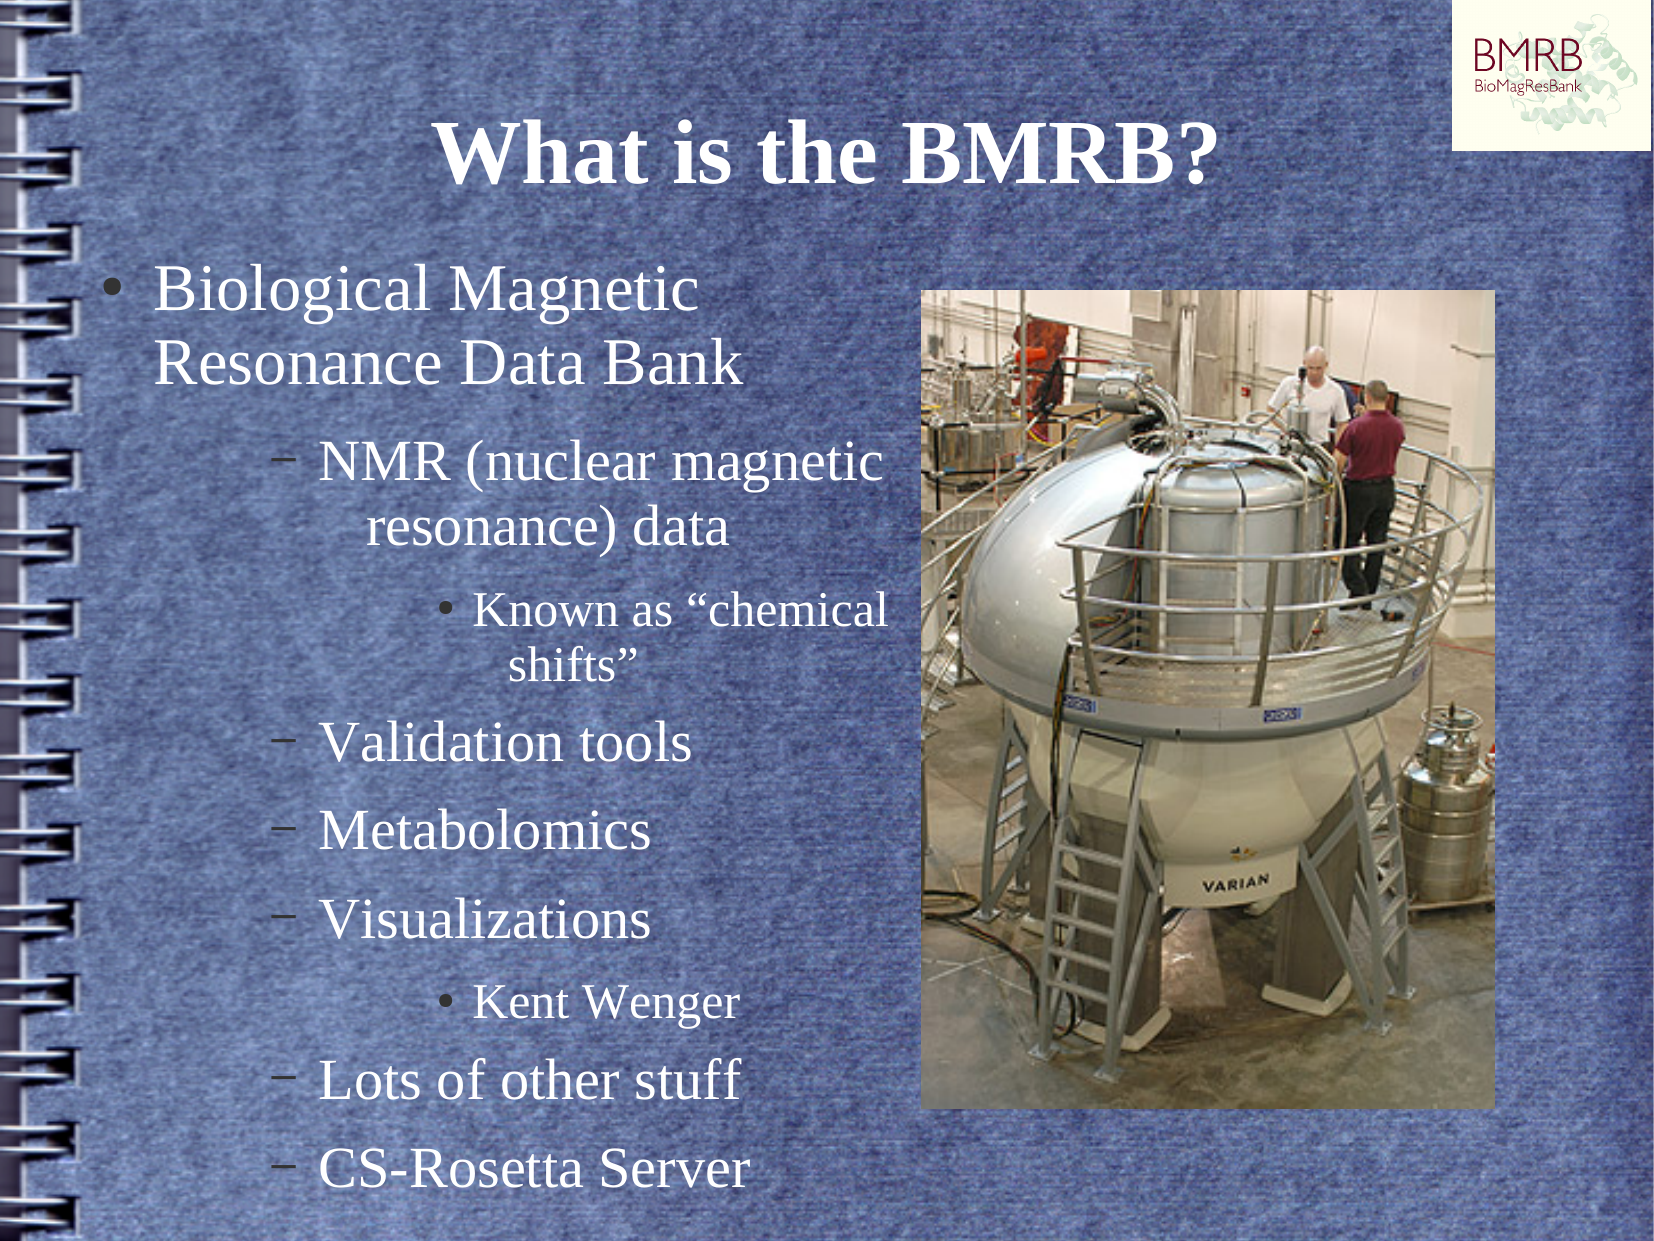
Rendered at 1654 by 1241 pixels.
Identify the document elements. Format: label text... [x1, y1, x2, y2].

title What is the BMRB? [82, 49, 1571, 257]
picture [0, 0, 1654, 1241]
list Biological Magnetic Resonance Data Bank NMR (nuclear magnetic resonance) data Known as “chemical shifts” Validation tools Metabolomics Visualizations Kent Wenger Lots of other stuff CS-Rosetta Server [82, 251, 901, 1201]
